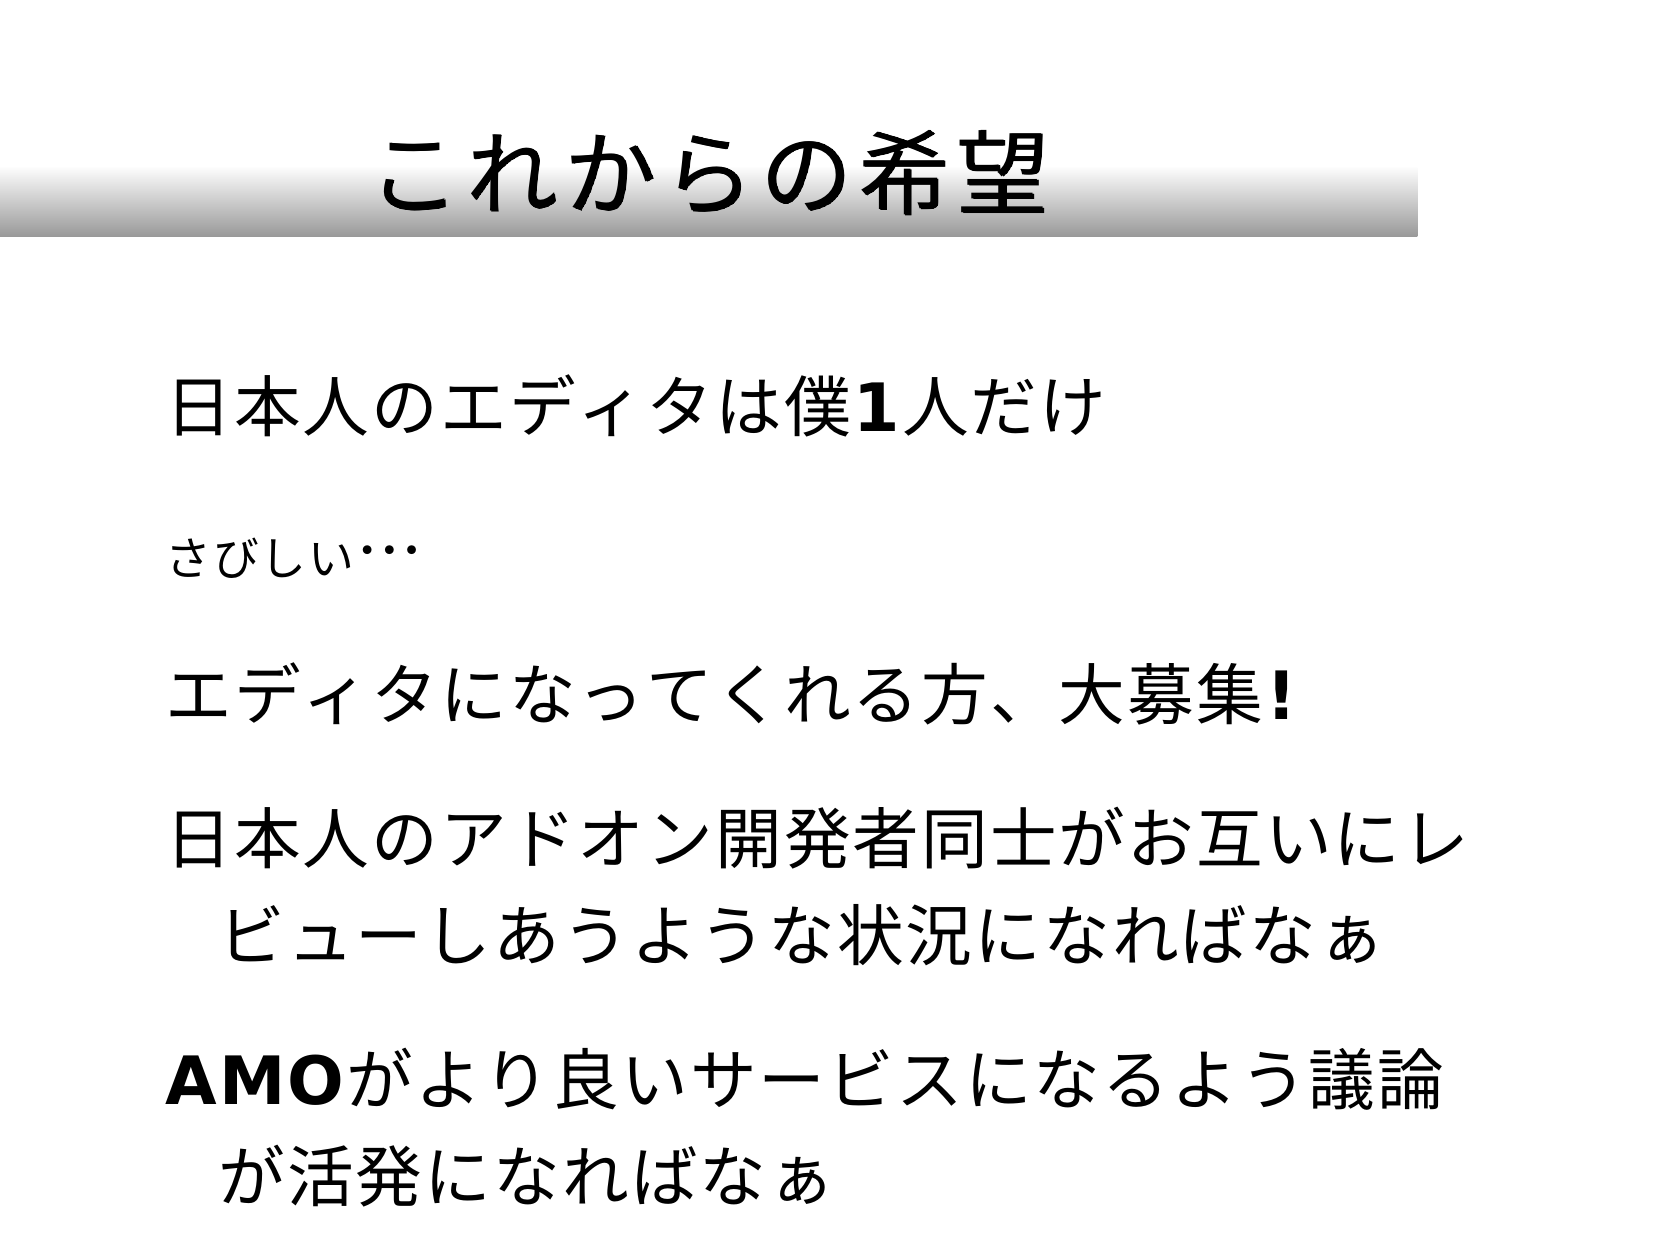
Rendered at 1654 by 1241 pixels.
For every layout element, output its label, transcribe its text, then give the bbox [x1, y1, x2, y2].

list 日本人のエディタは僕1人だけ さびしい… エディタになってくれる方、大募集! 日本人のアドオン開発者同士がお互いにレビューしあうような状況になればなぁ AMOがより良いサービスになるよう議論が活発になればなぁ [147, 354, 1506, 1109]
title これからの希望 [0, 97, 1418, 237]
